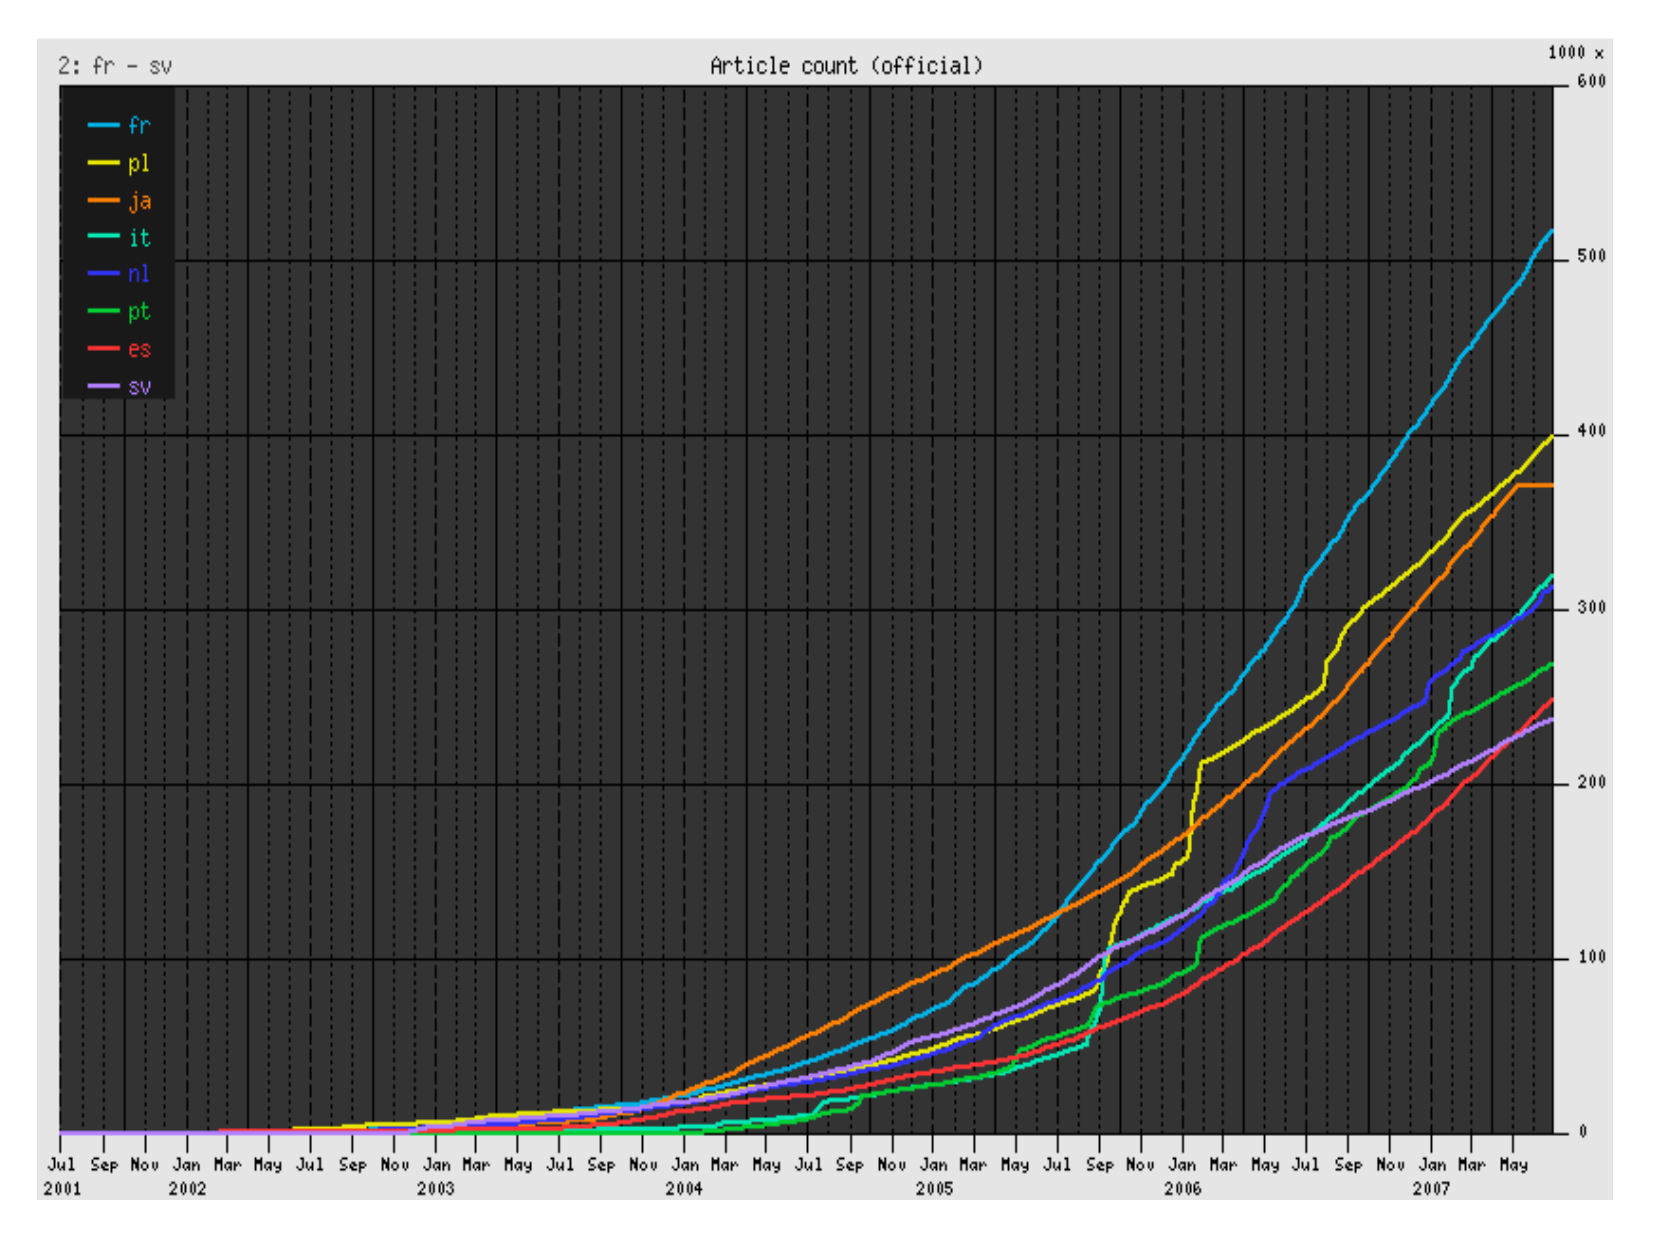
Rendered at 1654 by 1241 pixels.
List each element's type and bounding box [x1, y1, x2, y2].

picture [37, 37, 1613, 1201]
